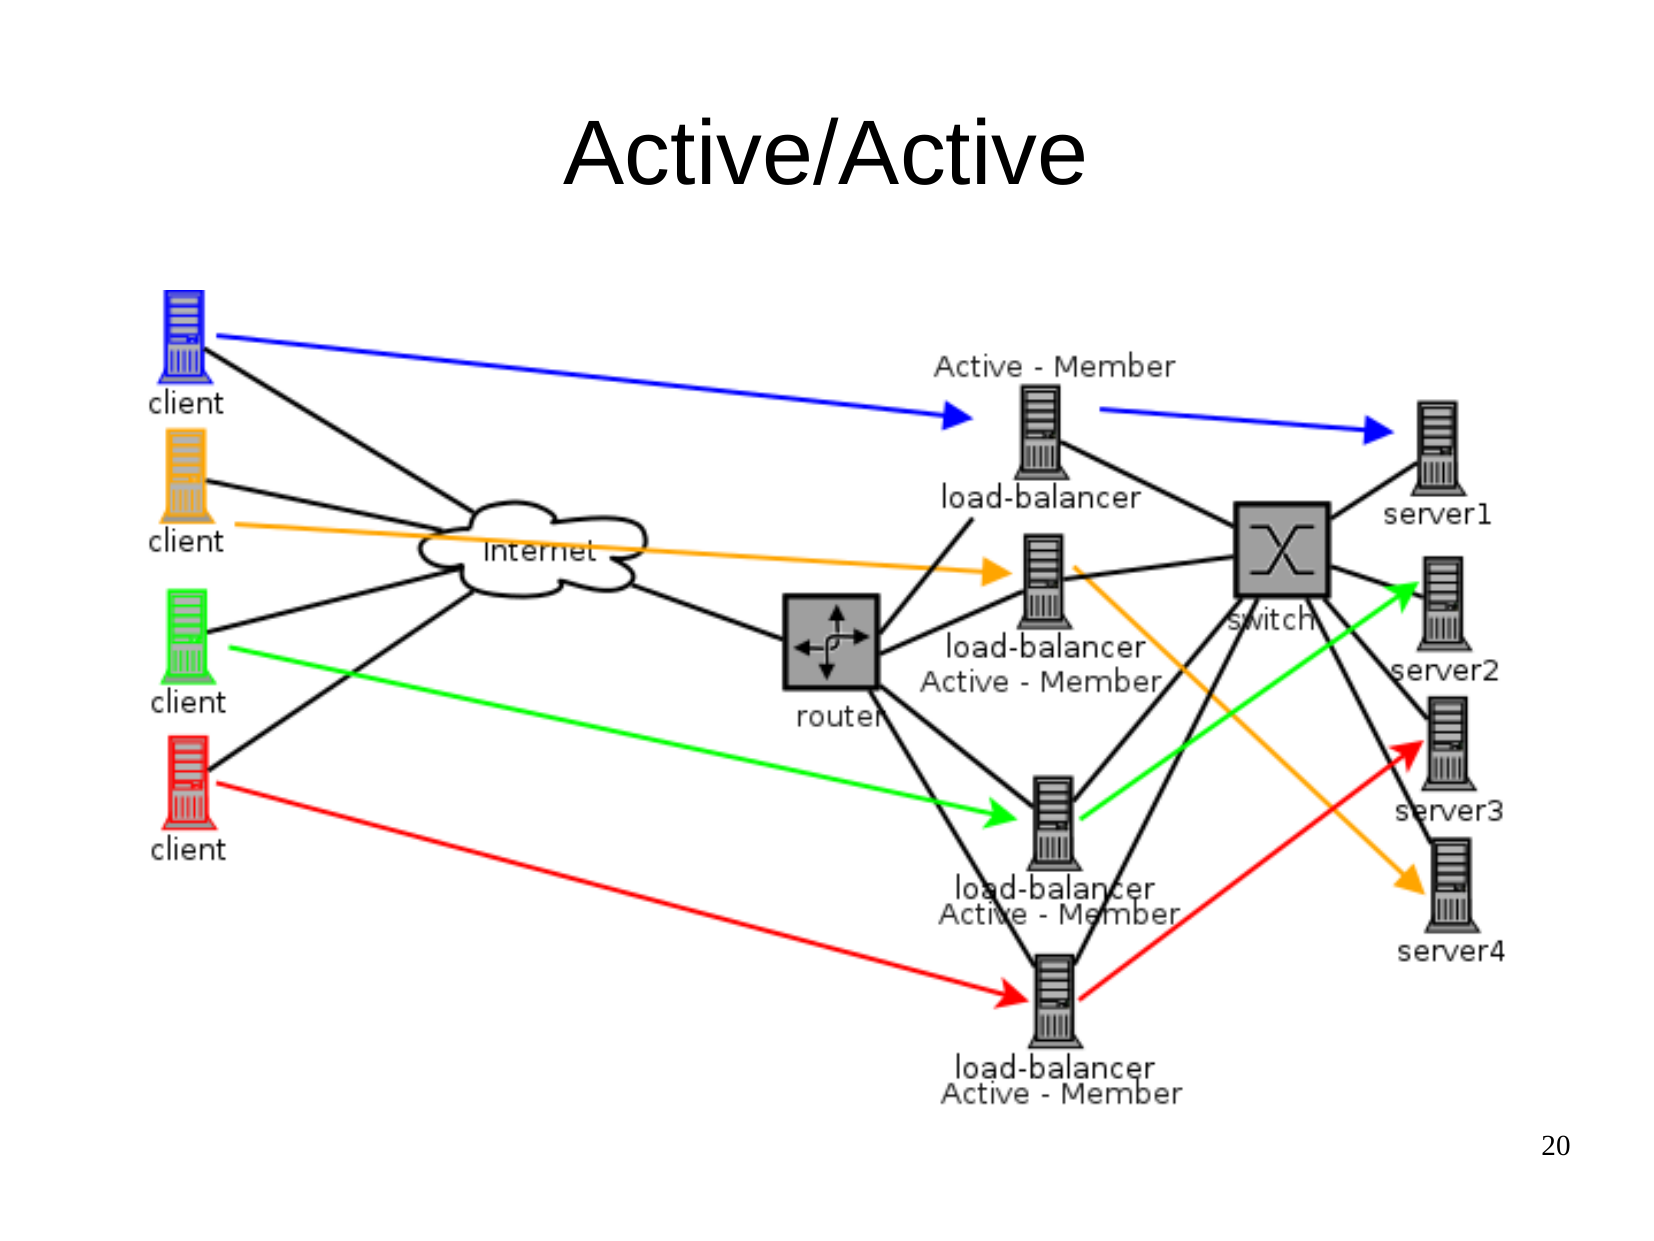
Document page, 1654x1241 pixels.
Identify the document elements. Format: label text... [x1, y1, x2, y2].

picture [141, 290, 1512, 1109]
title Active/Active [82, 49, 1571, 257]
